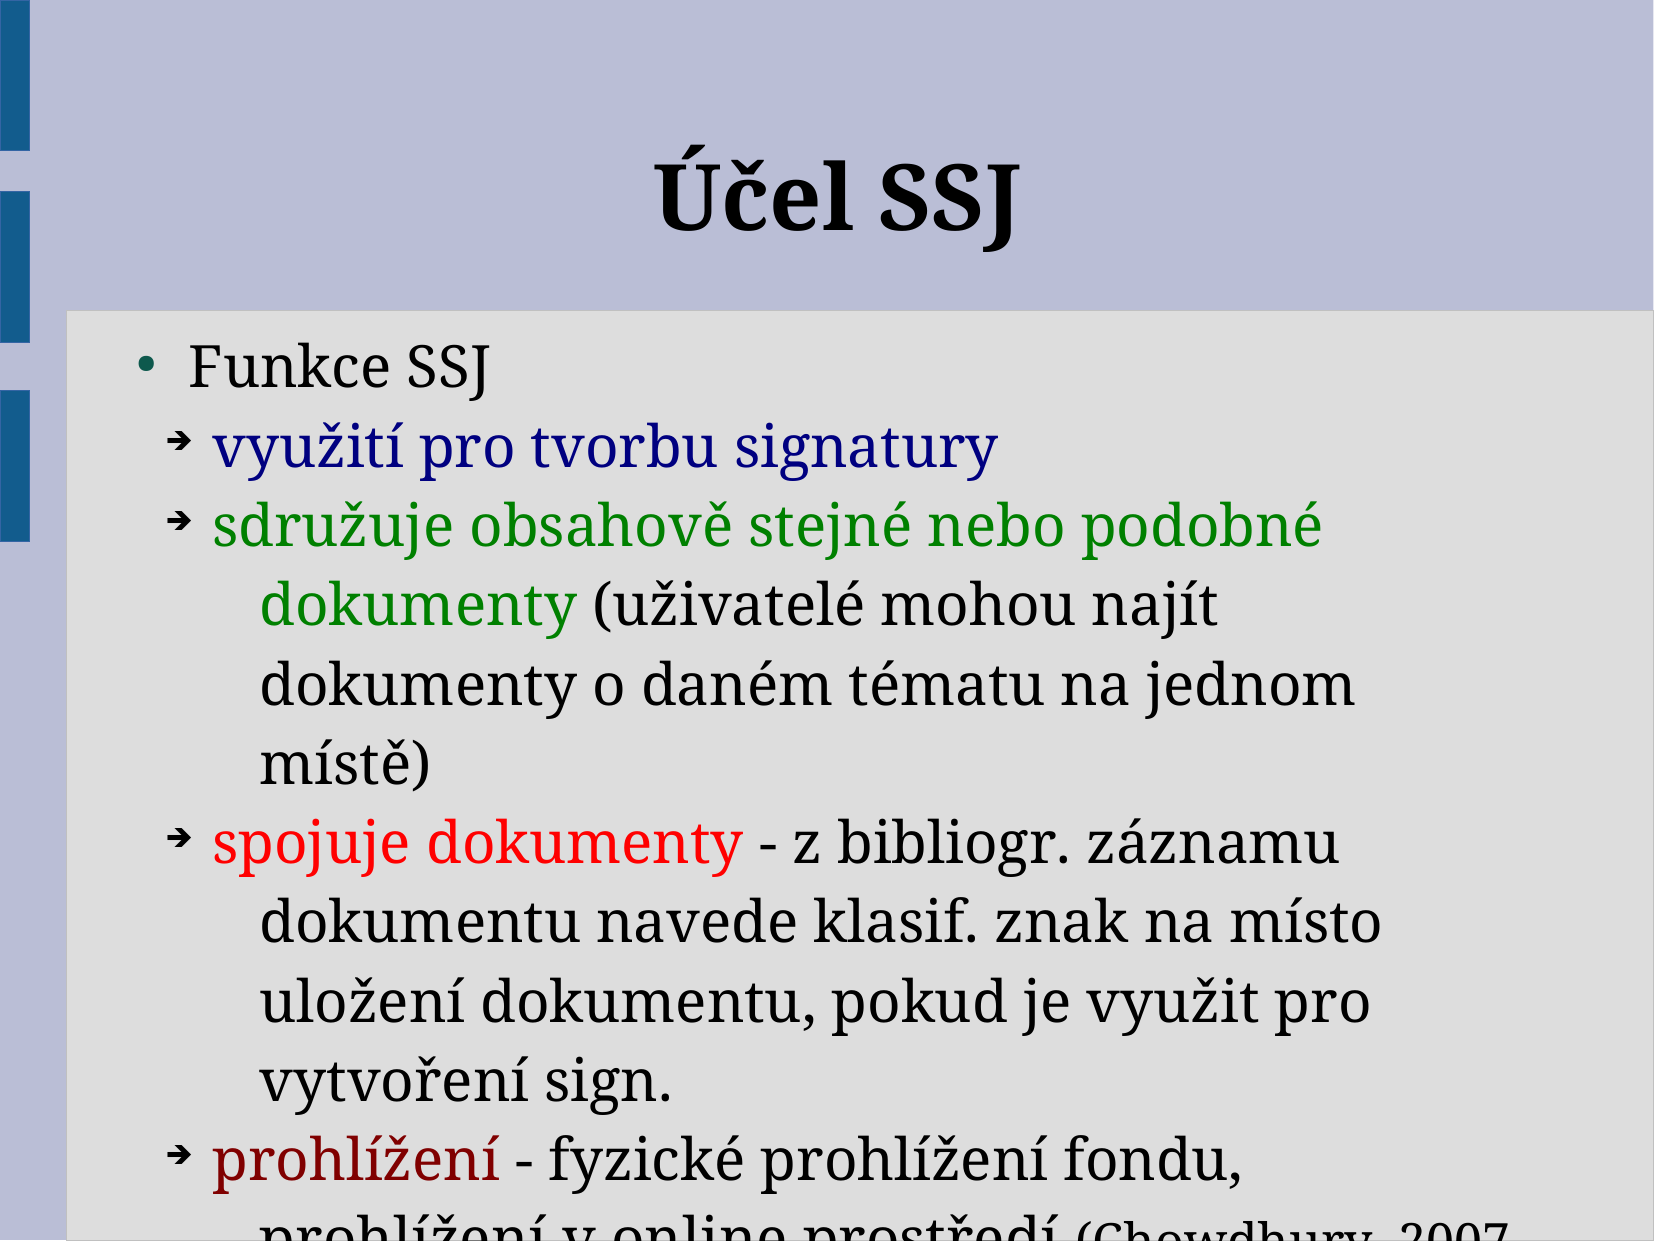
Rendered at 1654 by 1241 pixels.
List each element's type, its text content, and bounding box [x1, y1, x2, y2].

list Funkce SSJ využití pro tvorbu signatury sdružuje obsahově stejné nebo podobné dokumenty (uživatelé mohou najít dokumenty o daném tématu na jednom místě) spojuje dokumenty - z bibliogr. záznamu dokumentu navede klasif. znak na místo uložení dokumentu, pokud je využit pro vytvoření sign. prohlížení - fyzické prohlížení fondu, prohlížení v online prostředí (Chowdhury, 2007, s. 72) [118, 251, 1531, 1063]
title Účel SSJ [121, 98, 1534, 291]
